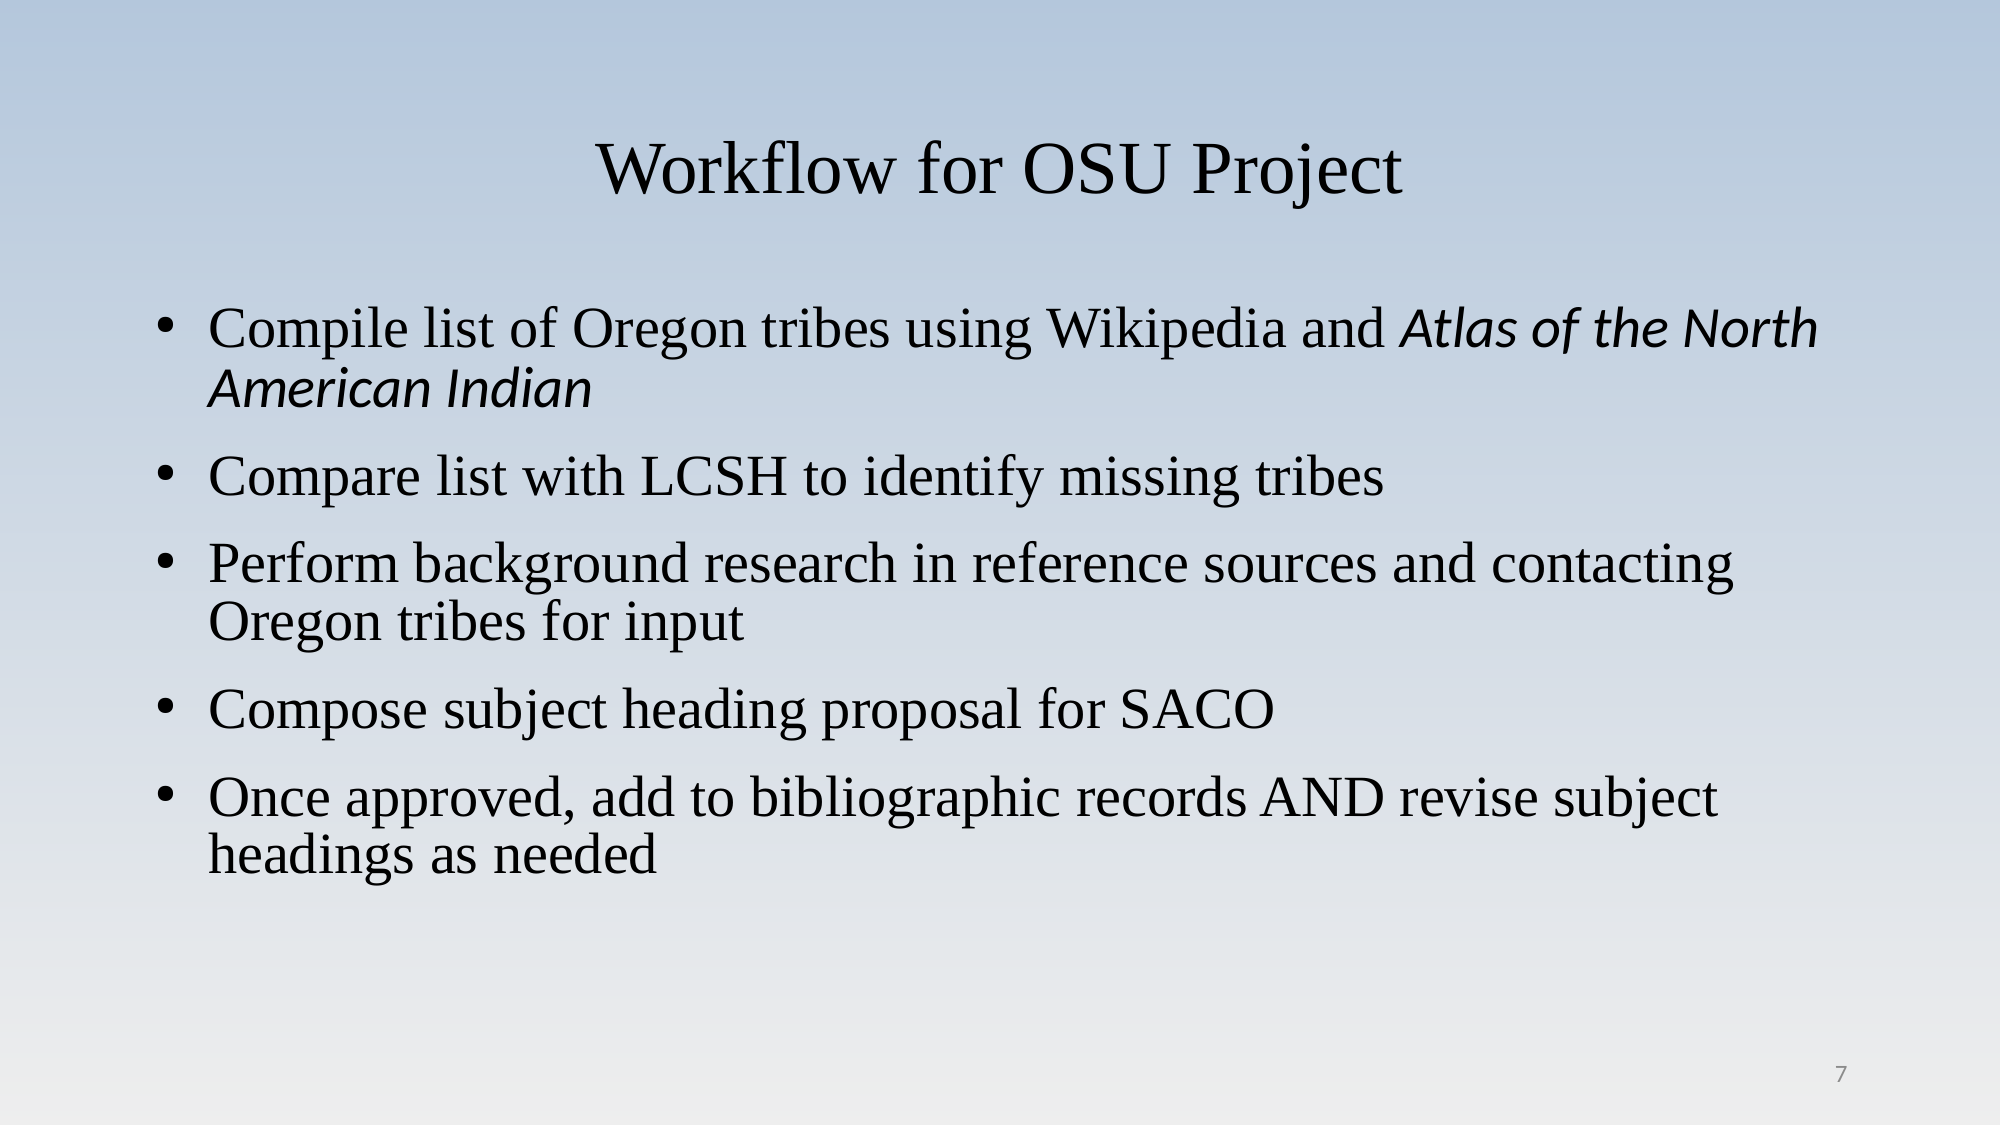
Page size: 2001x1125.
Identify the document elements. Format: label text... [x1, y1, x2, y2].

title Workflow for OSU Project [137, 59, 1863, 278]
list Compile list of Oregon tribes using Wikipedia and Atlas of the North American Indian Compare list with LCSH to identify missing tribes Perform background research in reference sources and contacting Oregon tribes for input Compose subject heading proposal for SACO Once approved, add to bibliographic records AND revise subject headings as needed [137, 299, 1863, 1014]
